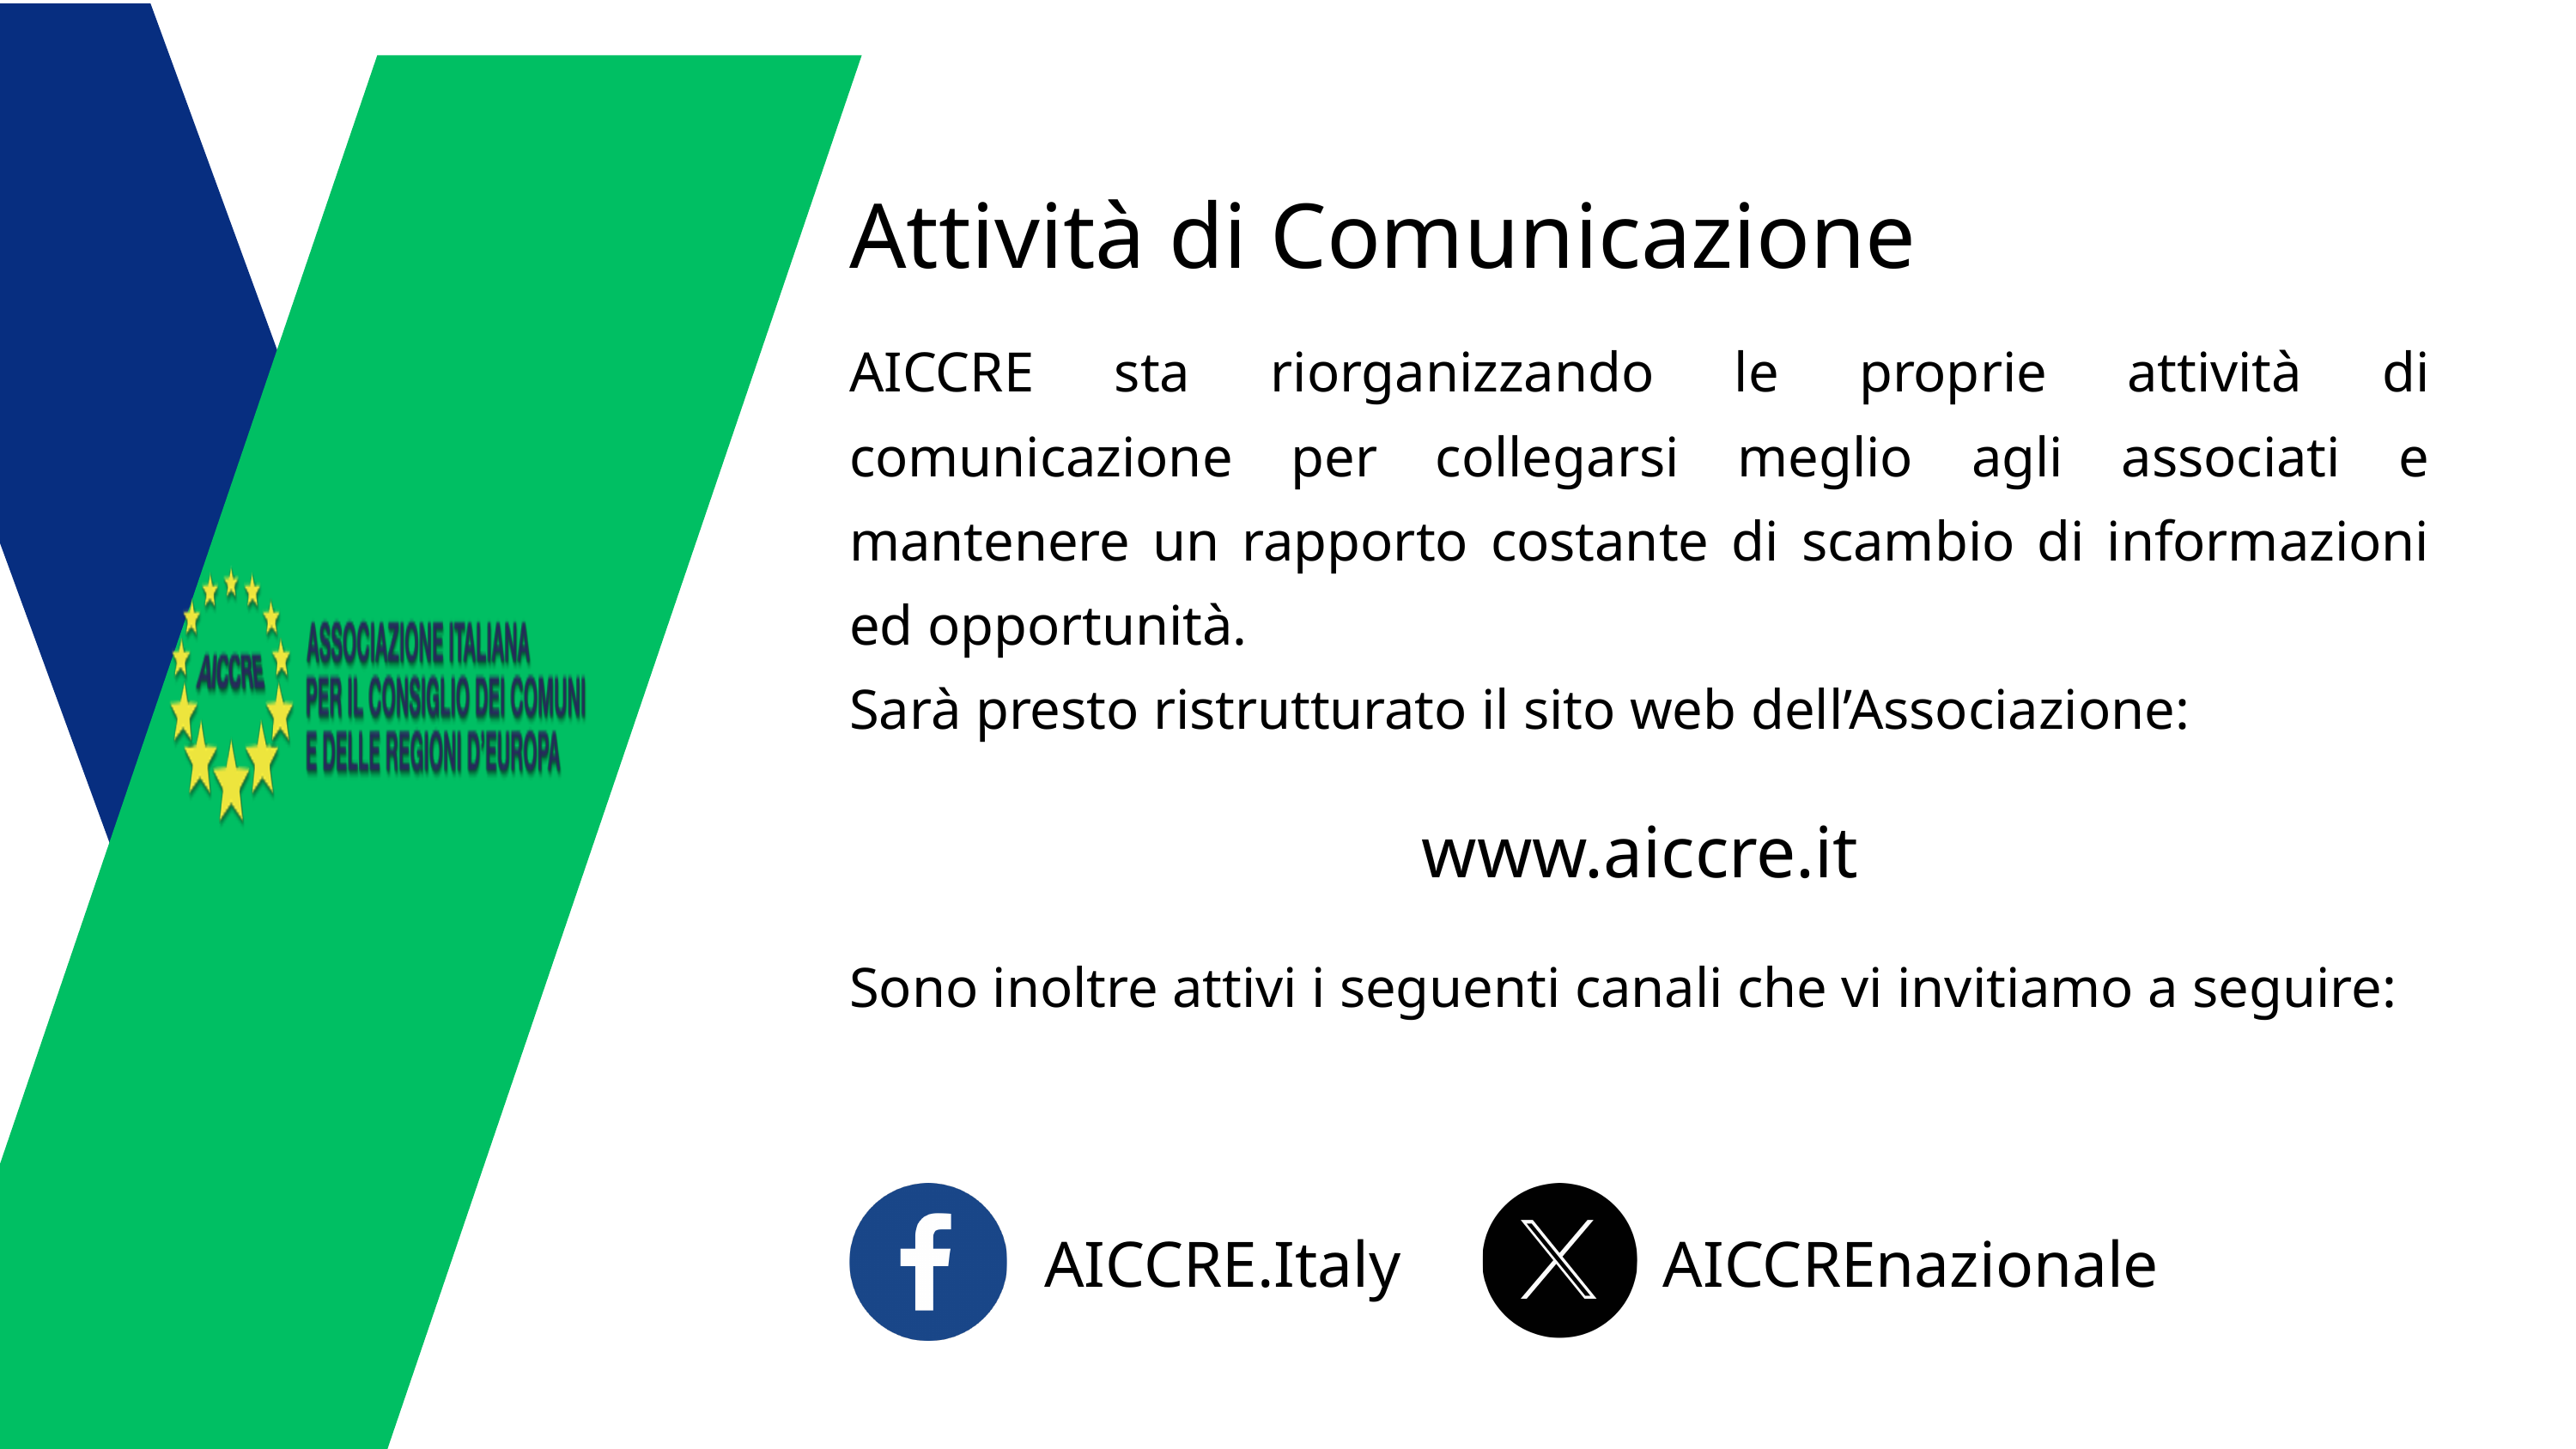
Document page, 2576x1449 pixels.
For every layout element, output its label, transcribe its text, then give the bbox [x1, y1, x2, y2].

text_box AICCRE.Italy [1057, 1248, 1071, 1268]
text_box Attività di Comunicazione [868, 213, 888, 241]
text_box [0, 3, 862, 1449]
text_box AICCRE.Italy [1044, 1203, 1662, 1300]
text_box AICCRE sta riorganizzando le proprie attività di comunicazione per collegarsi meglio agli associati e mantenere un rapporto costante di scambio di informazioni ed opportunità. Sarà presto ristrutturato il sito web dell’Associazione: www.aiccre.it Sono inoltre attivi i seguenti canali che vi invitiamo a seguire: [849, 318, 2432, 1449]
text_box [1482, 1300, 1637, 1341]
text_box [1482, 1183, 1637, 1203]
text_box Attività di Comunicazione [849, 161, 2456, 287]
text_box AICCREnazionale [1675, 1248, 1689, 1268]
text_box [849, 1183, 1007, 1341]
text_box AICCREnazionale [1662, 1203, 2352, 1300]
